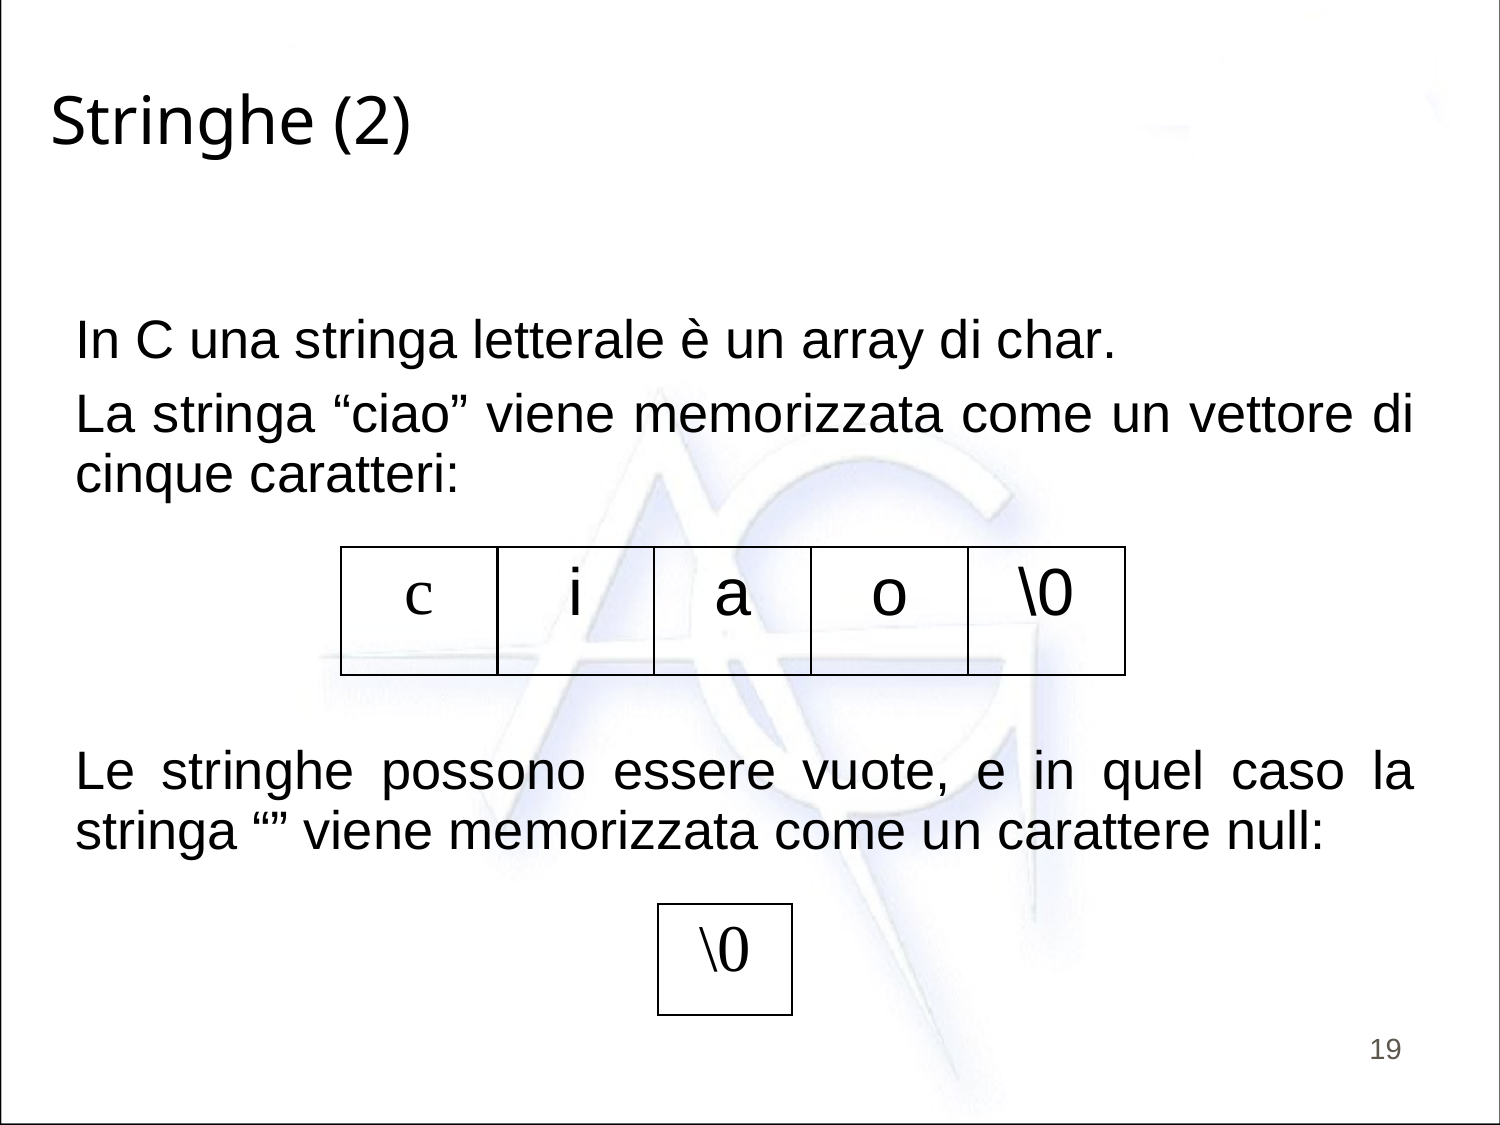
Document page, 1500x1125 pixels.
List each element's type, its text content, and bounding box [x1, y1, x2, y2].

table_header \0 [969, 548, 1124, 674]
table_header a [655, 548, 810, 674]
table_header c [342, 548, 496, 674]
table_header i [499, 548, 653, 674]
picture [0, 0, 1500, 1125]
title Stringhe (2) [49, 7, 1438, 231]
list In C una stringa letterale è un array di char. La stringa “ciao” viene memorizzata come un vettore di cinque caratteri: Le stringhe possono essere vuote, e in quel caso la stringa “” viene memorizzata come un carattere null: [74, 309, 1417, 1038]
table_header o [812, 548, 967, 674]
table_header \0 [659, 905, 791, 1014]
